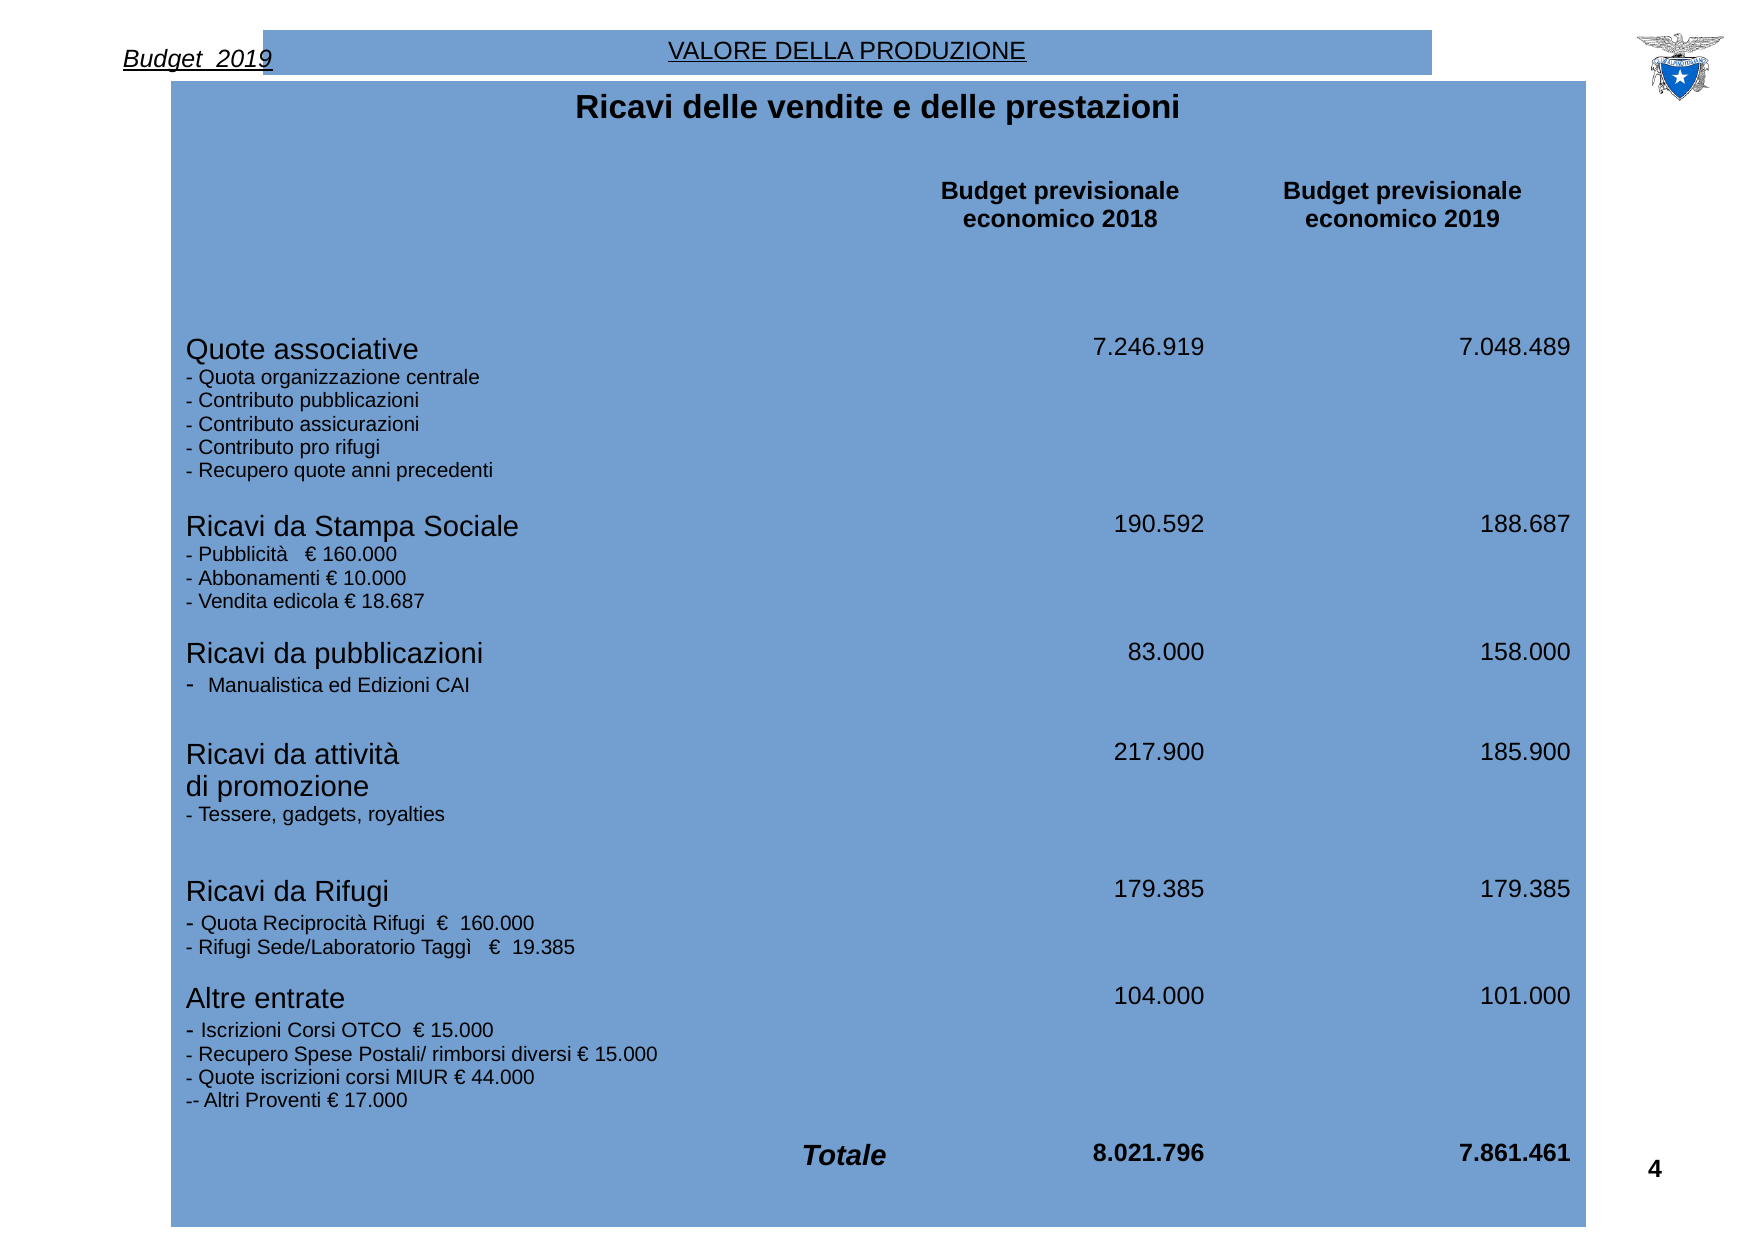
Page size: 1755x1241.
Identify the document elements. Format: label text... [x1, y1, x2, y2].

table_cell 158.000 [1220, 630, 1586, 730]
table_cell Altre entrate Iscrizioni Corsi OTCO € 15.000 Recupero Spese Postali/ rimborsi diversi € 15.000 Quote iscrizioni corsi MIUR € 44.000 - Altri Proventi € 17.000 [171, 974, 901, 1131]
table_cell 8.021.796 [901, 1131, 1220, 1227]
table_cell Budget previsionale economico 2018 [901, 169, 1220, 326]
table_cell 179.385 [901, 867, 1220, 974]
table_cell 190.592 [901, 503, 1220, 630]
table_cell Ricavi da Rifugi Quota Reciprocità Rifugi € 160.000 Rifugi Sede/Laboratorio Taggì € 19.385 [171, 867, 901, 974]
table_cell 188.687 [1220, 503, 1586, 630]
table_cell Budget previsionale economico 2019 [1220, 169, 1586, 326]
table_cell 185.900 [1220, 730, 1586, 867]
table_cell 7.048.489 [1220, 326, 1586, 503]
table_cell 104.000 [901, 974, 1220, 1131]
table_cell 217.900 [901, 730, 1220, 867]
table_cell [171, 169, 901, 326]
table_cell 7.246.919 [901, 326, 1220, 503]
text_box Budget 2019 [50, 35, 346, 82]
table_cell Ricavi da attività di promozione Tessere, gadgets, royalties [171, 730, 901, 867]
table_header VALORE DELLA PRODUZIONE [263, 30, 1432, 75]
table_header Ricavi delle vendite e delle prestazioni [171, 81, 1586, 169]
table_cell 101.000 [1220, 974, 1586, 1131]
picture [1633, 29, 1728, 108]
table_cell 7.861.461 [1220, 1131, 1586, 1227]
text_box 4 [1633, 1145, 1681, 1191]
table_cell Ricavi da Stampa Sociale Pubblicità € 160.000 Abbonamenti € 10.000 Vendita edicola € 18.687 [171, 503, 901, 630]
table_cell 179.385 [1220, 867, 1586, 974]
table_cell Quote associative - Quota organizzazione centrale Contributo pubblicazioni Contributo assicurazioni Contributo pro rifugi Recupero quote anni precedenti [171, 326, 901, 503]
table_cell Ricavi da pubblicazioni - Manualistica ed Edizioni CAI [171, 630, 901, 730]
table_cell Totale [171, 1131, 901, 1227]
table_cell 83.000 [901, 630, 1220, 730]
